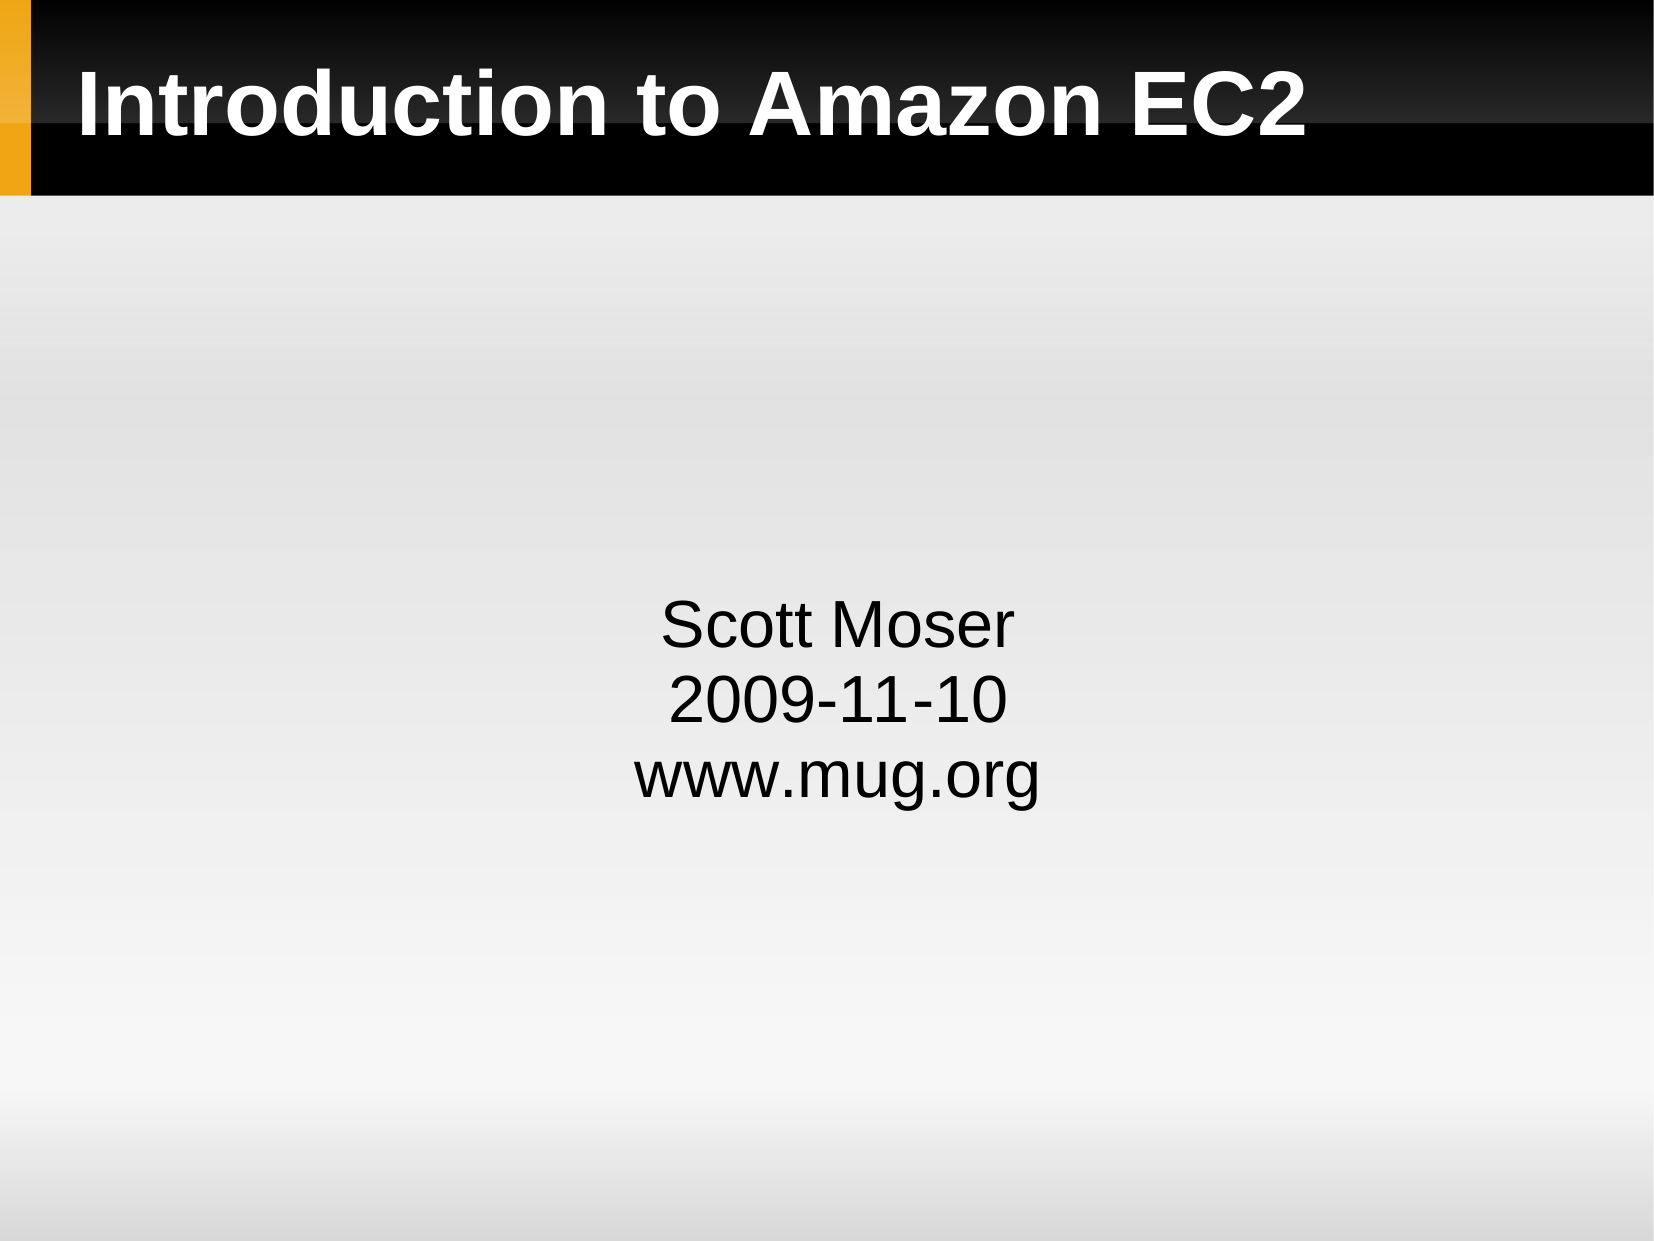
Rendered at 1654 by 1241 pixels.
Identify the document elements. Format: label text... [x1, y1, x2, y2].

subtitle Scott Moser 2009-11-10 www.mug.org [82, 297, 1571, 1102]
picture [0, 0, 1654, 1241]
title Introduction to Amazon EC2 [76, 0, 1565, 208]
